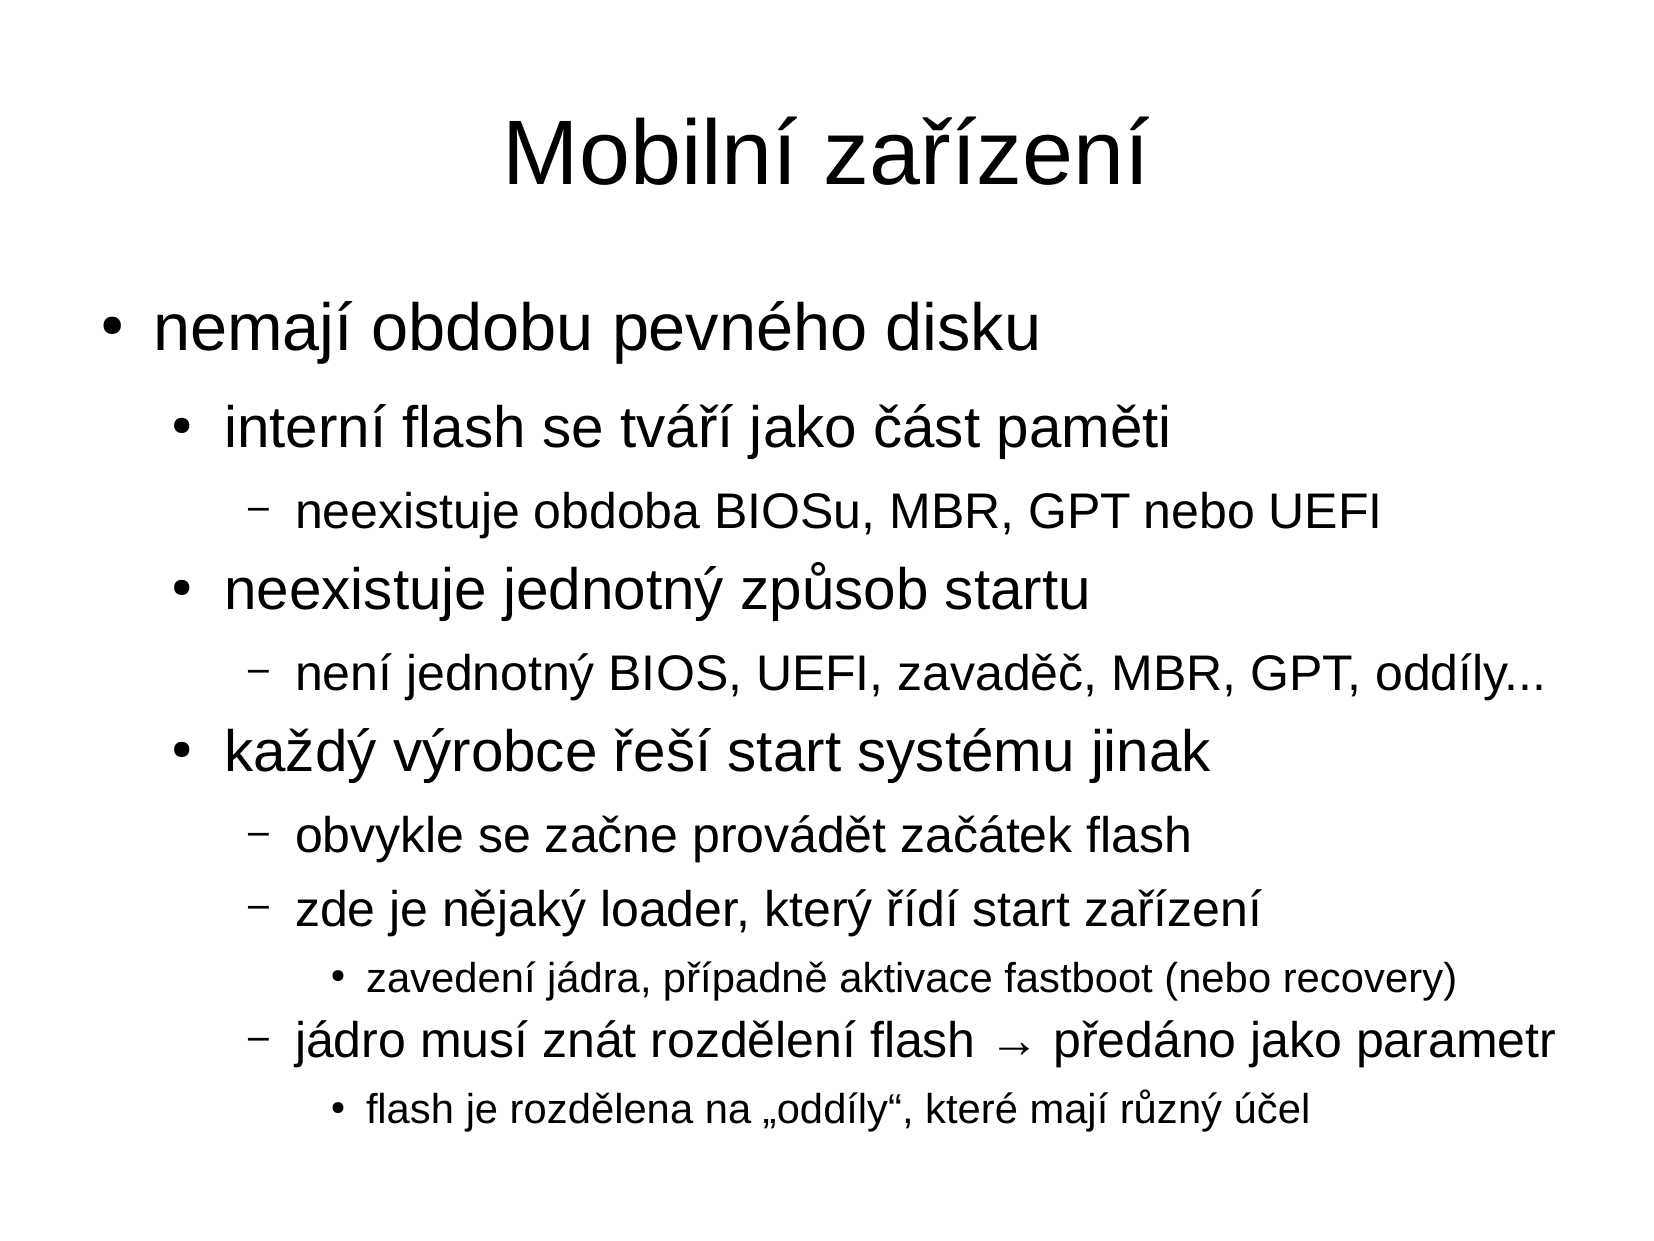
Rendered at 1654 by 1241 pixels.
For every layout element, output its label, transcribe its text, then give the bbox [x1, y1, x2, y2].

title Mobilní zařízení [82, 49, 1571, 257]
list nemají obdobu pevného disku interní flash se tváří jako část paměti neexistuje obdoba BIOSu, MBR, GPT nebo UEFI neexistuje jednotný způsob startu není jednotný BIOS, UEFI, zavaděč, MBR, GPT, oddíly... každý výrobce řeší start systému jinak obvykle se začne provádět začátek flash zde je nějaký loader, který řídí start zařízení zavedení jádra, případně aktivace fastboot (nebo recovery) jádro musí znát rozdělení flash → předáno jako parametr flash je rozdělena na „oddíly“, které mají různý účel [82, 290, 1571, 1216]
